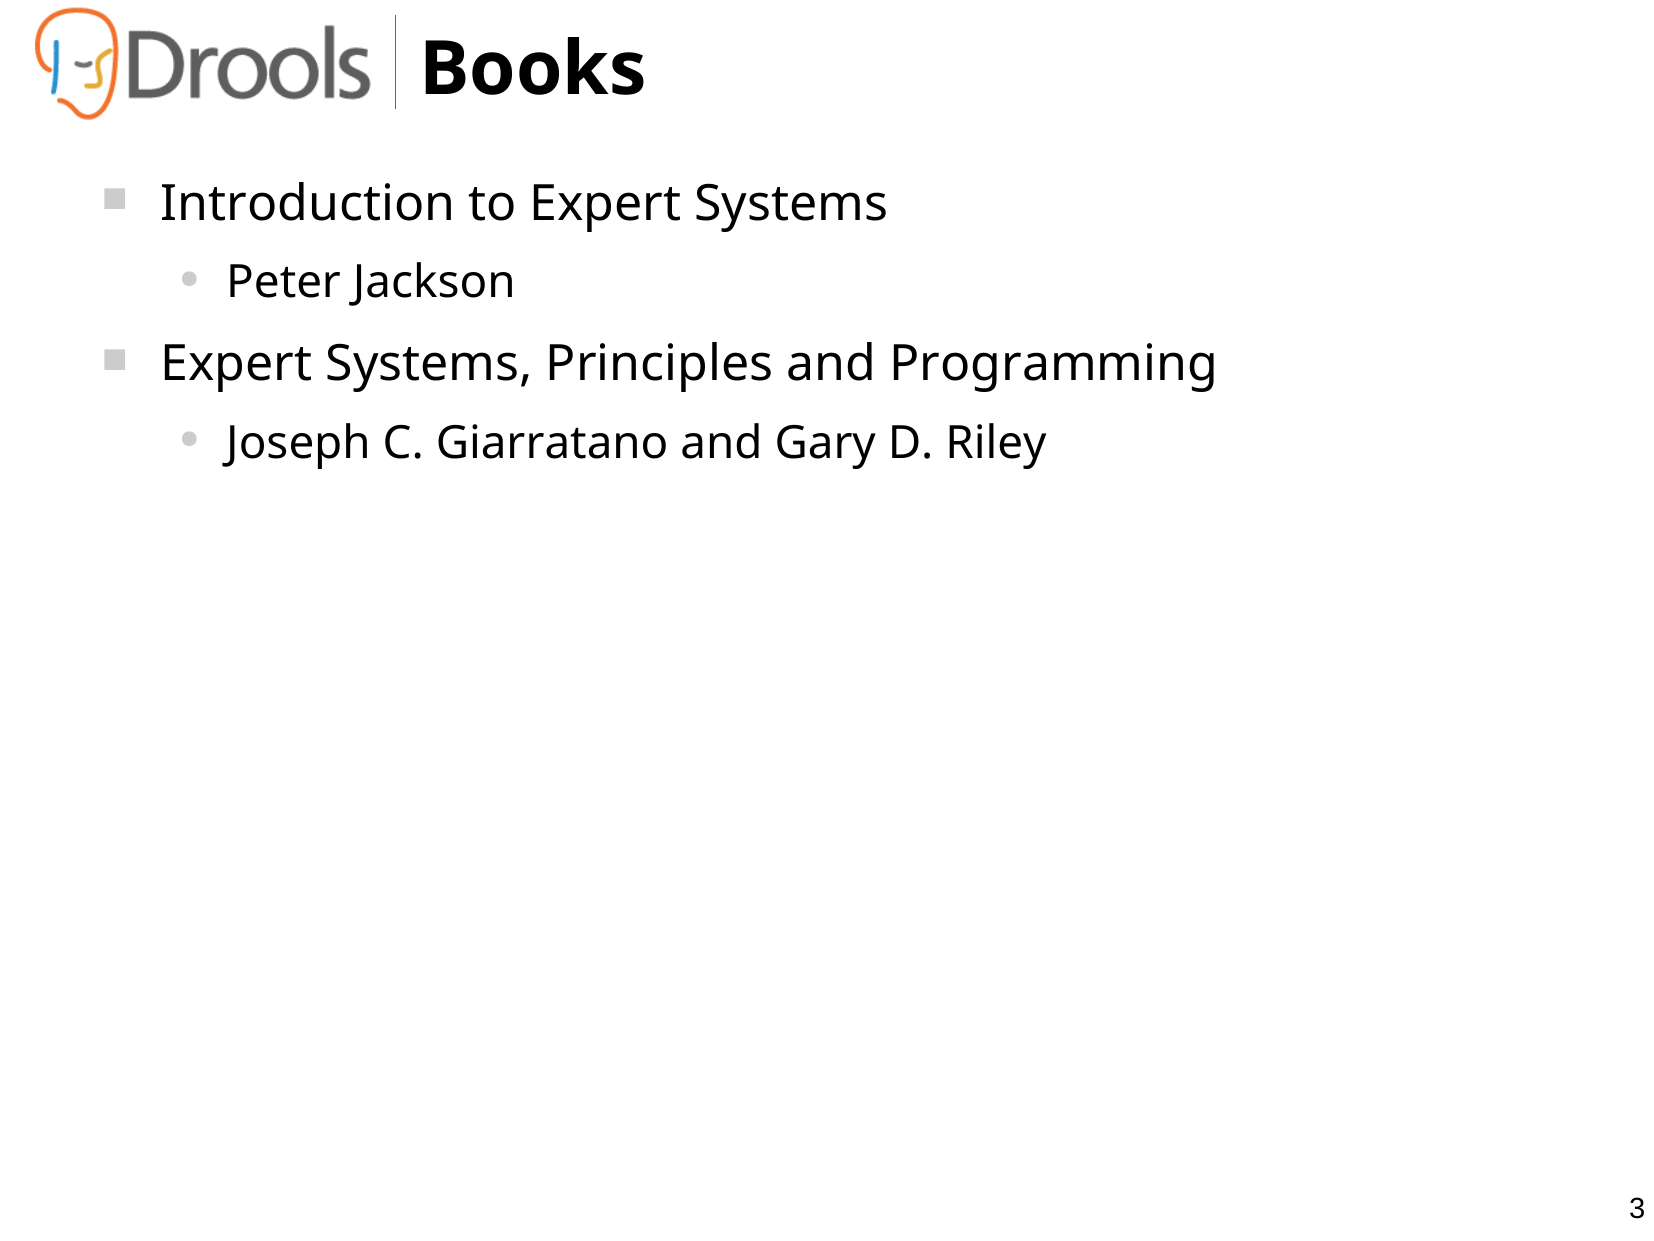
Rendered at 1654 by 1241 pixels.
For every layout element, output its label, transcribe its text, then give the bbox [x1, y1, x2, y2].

list Introduction to Expert Systems Peter Jackson Expert Systems, Principles and Programming Joseph C. Giarratano and Gary D. Riley [104, 166, 1517, 934]
picture [29, 0, 384, 126]
title Books [419, 12, 1630, 118]
